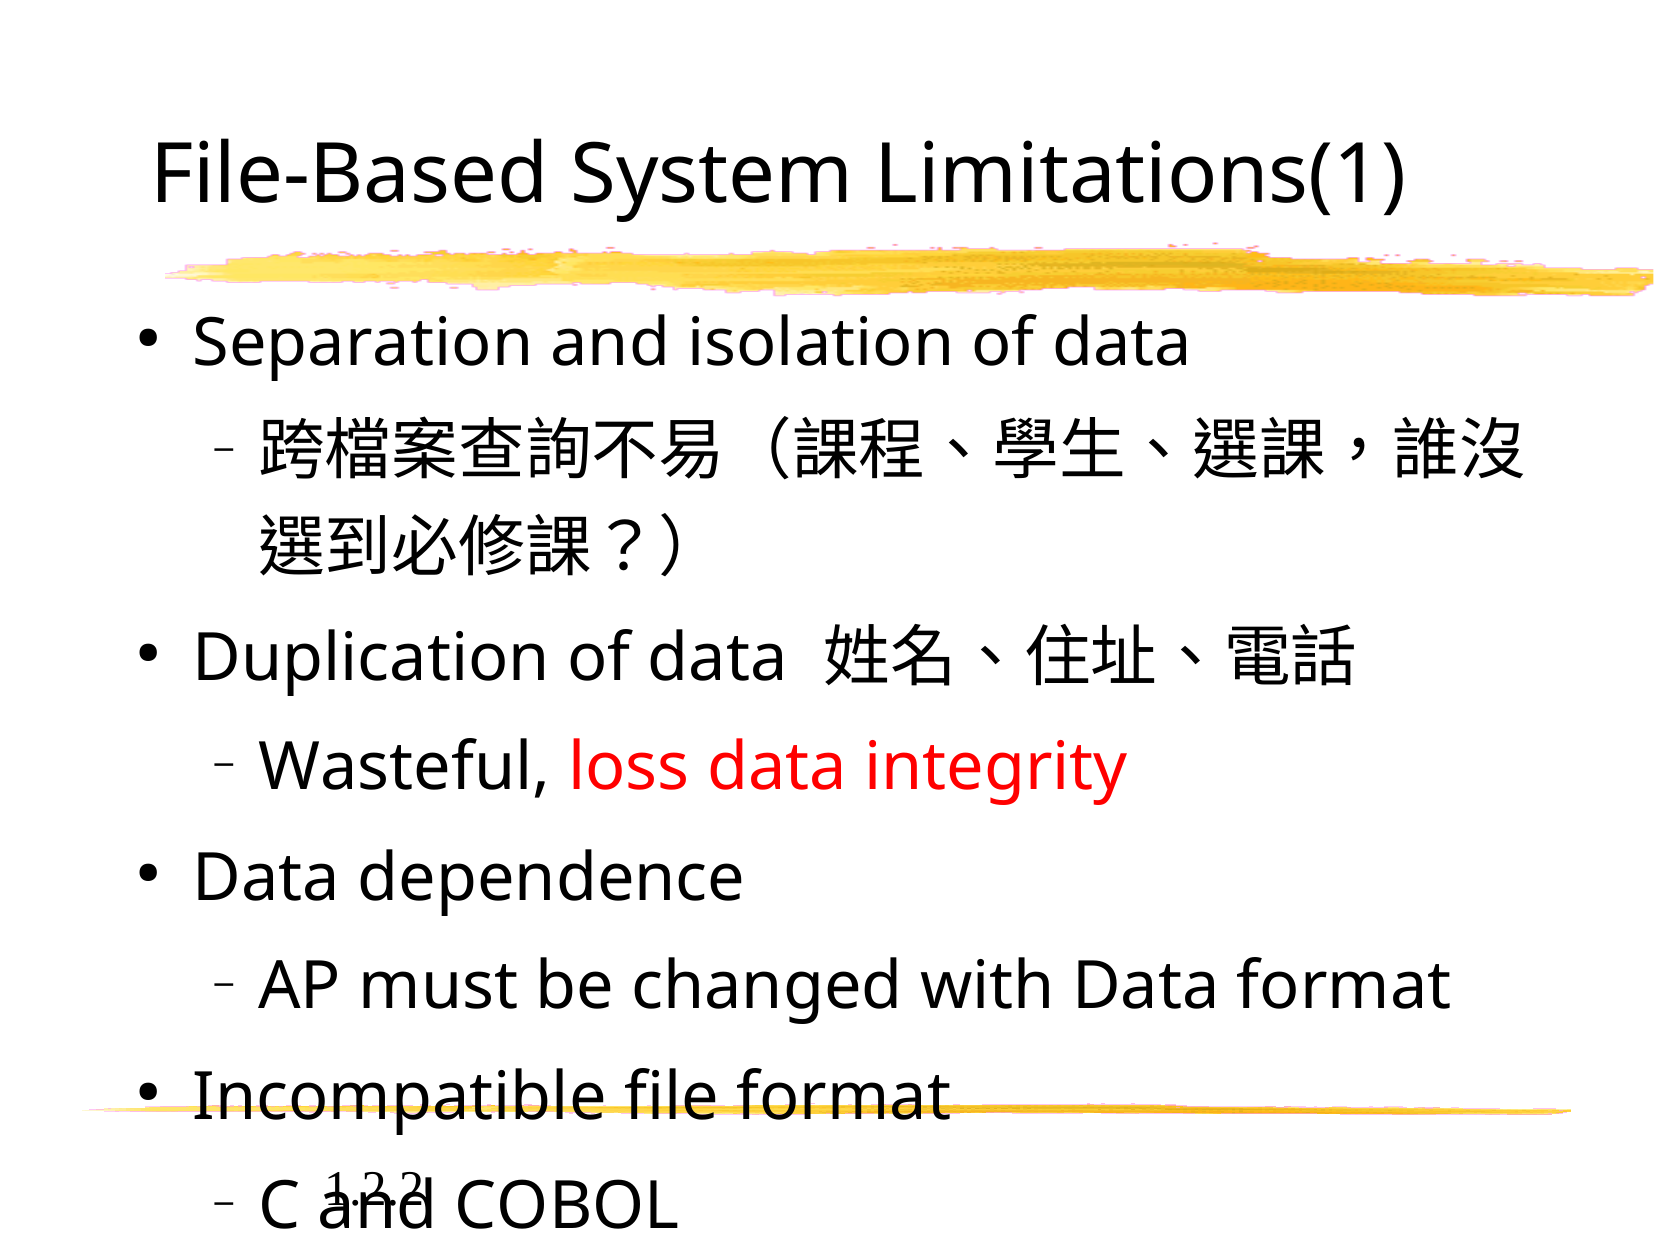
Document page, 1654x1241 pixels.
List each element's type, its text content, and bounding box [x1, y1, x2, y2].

title File-Based System Limitations(1) [76, 28, 1482, 235]
picture [82, 1102, 121, 1117]
picture [165, 237, 1654, 308]
list Separation and isolation of data 跨檔案查詢不易（課程、學生、選課，誰沒選到必修課？） Duplication of data 姓名、住址、電話 Wasteful, loss data integrity Data dependence AP must be changed with Data format Incompatible file format C and COBOL Queries fixed by AP (program & developer) [121, 280, 1591, 1145]
text_box 1.2.2 [324, 1157, 425, 1213]
